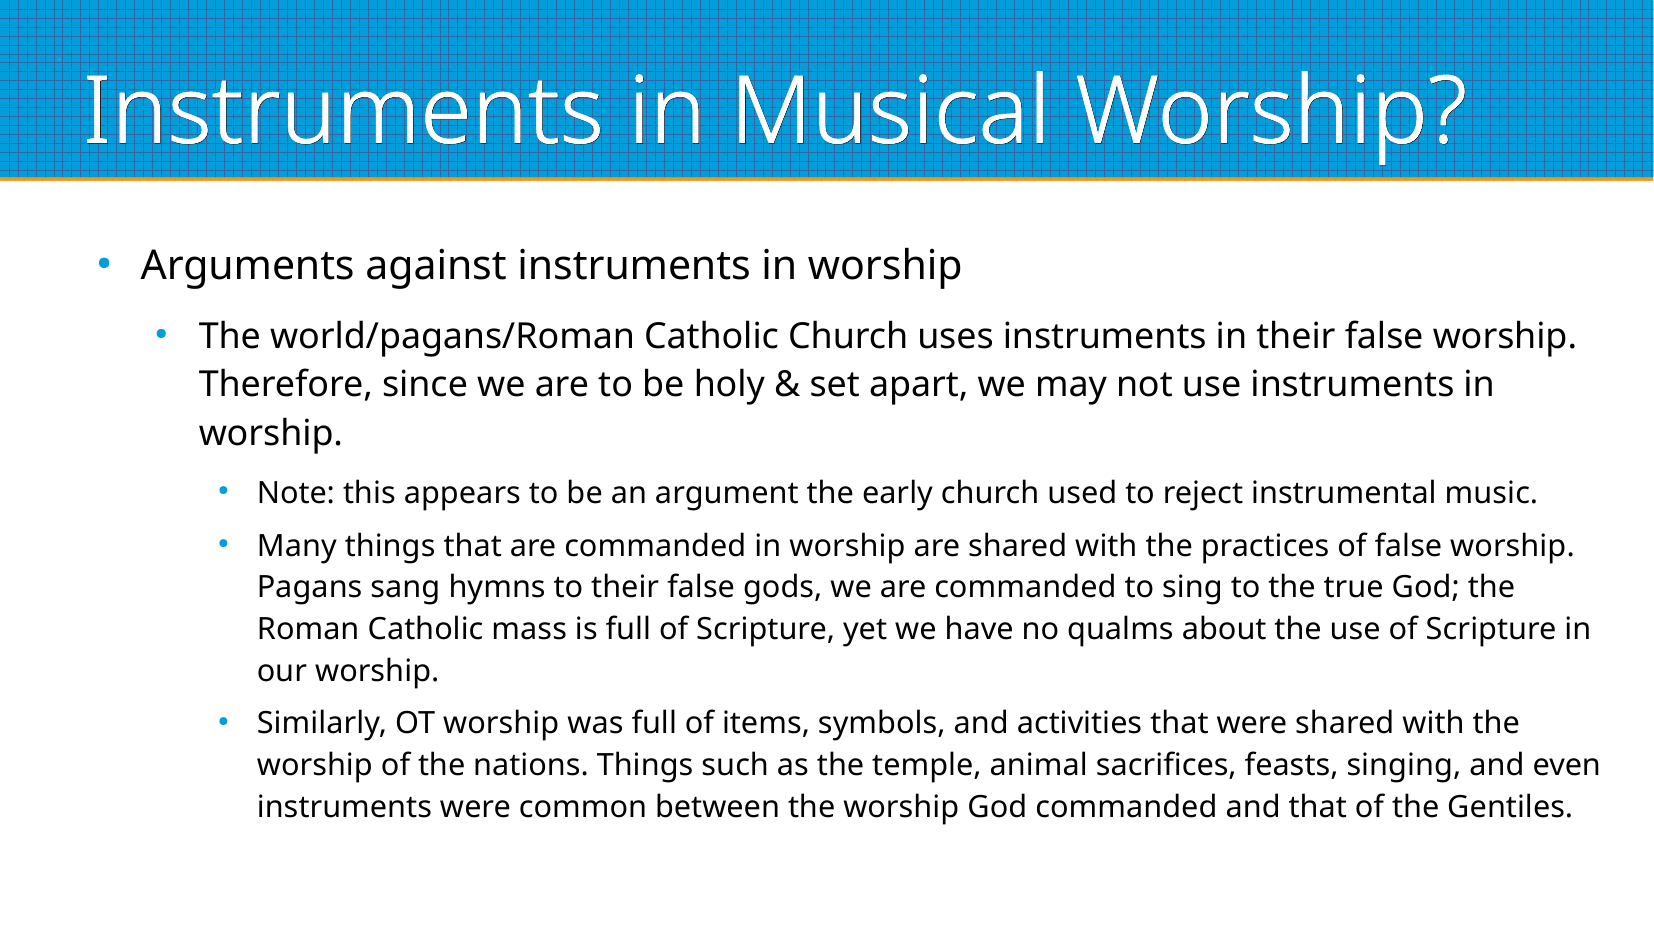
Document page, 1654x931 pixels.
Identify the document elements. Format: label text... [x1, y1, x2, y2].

list Arguments against instruments in worship The world/pagans/Roman Catholic Church uses instruments in their false worship. Therefore, since we are to be holy & set apart, we may not use instruments in worship. Note: this appears to be an argument the early church used to reject instrumental music. Many things that are commanded in worship are shared with the practices of false worship. Pagans sang hymns to their false gods, we are commanded to sing to the true God; the Roman Catholic mass is full of Scripture, yet we have no qualms about the use of Scripture in our worship. Similarly, OT worship was full of items, symbols, and activities that were shared with the worship of the nations. Things such as the temple, animal sacrifices, feasts, singing, and even instruments were common between the worship God commanded and that of the Gentiles. [82, 236, 1613, 863]
title Instruments in Musical Worship? [82, 14, 1571, 171]
